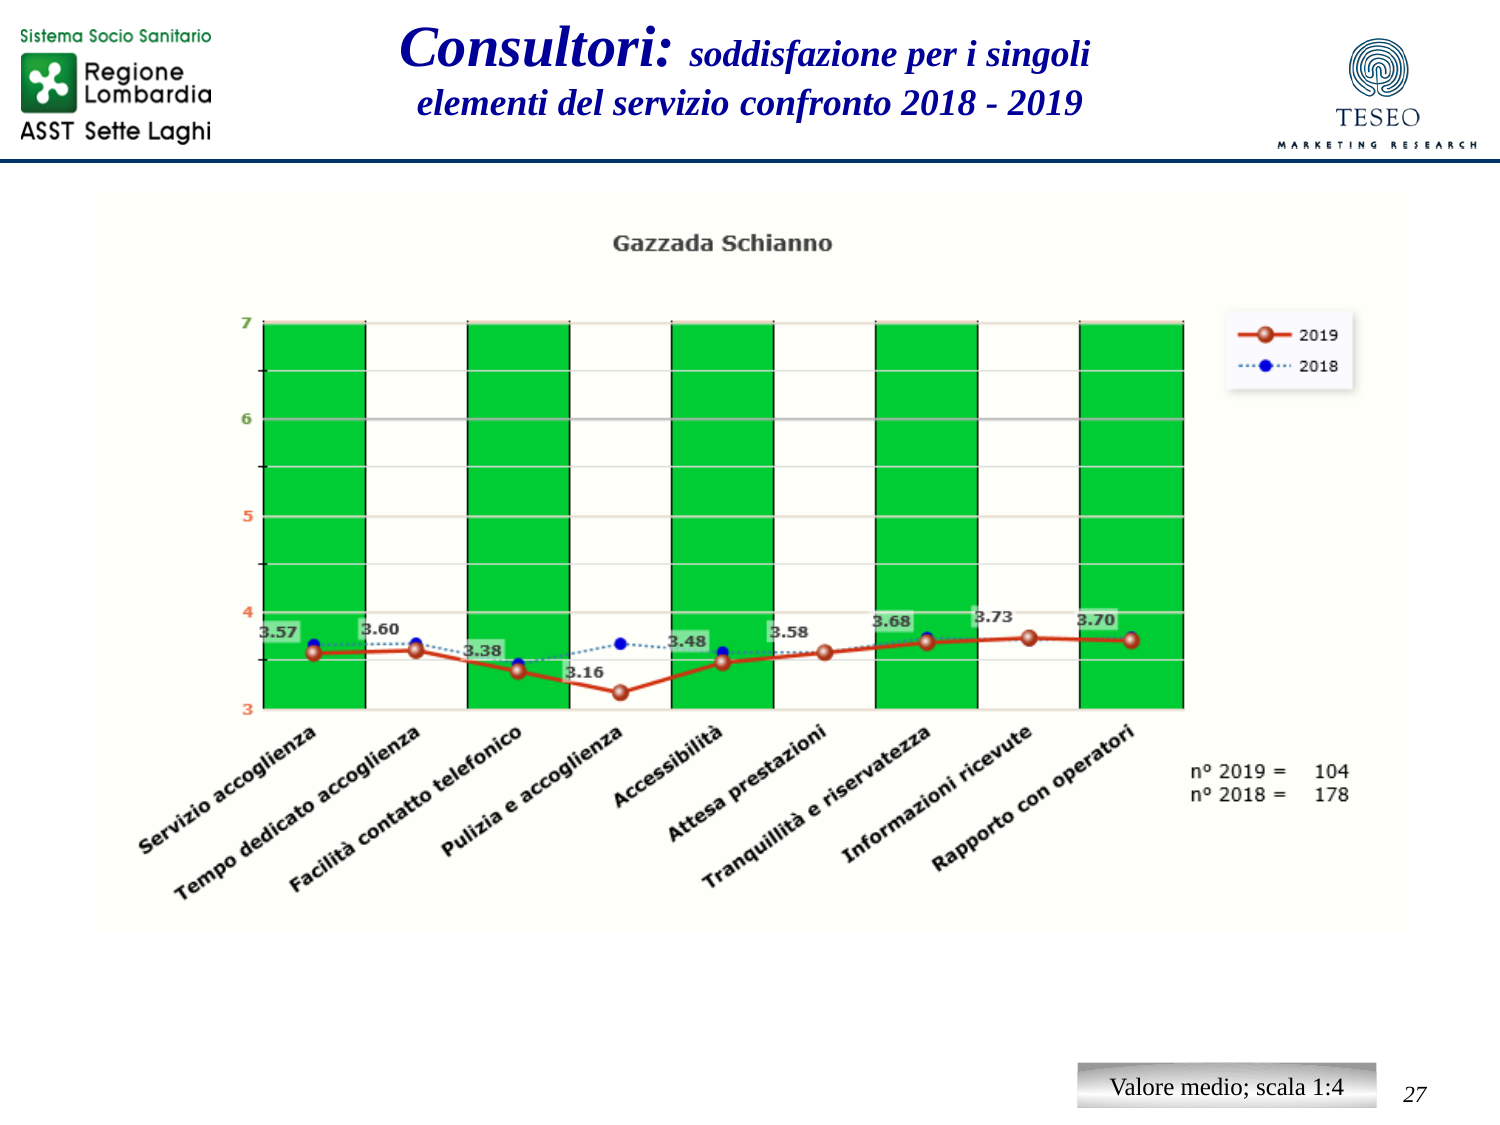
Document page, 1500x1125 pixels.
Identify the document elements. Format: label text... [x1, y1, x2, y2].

picture [1294, 30, 1481, 149]
text_box Consultori: soddisfazione per i singoli elementi del servizio confronto 2018 - 2019 [206, 25, 1294, 151]
picture [21, 26, 206, 148]
picture [93, 191, 1407, 934]
text_box Valore medio; scala 1:4 [1077, 1062, 1377, 1108]
